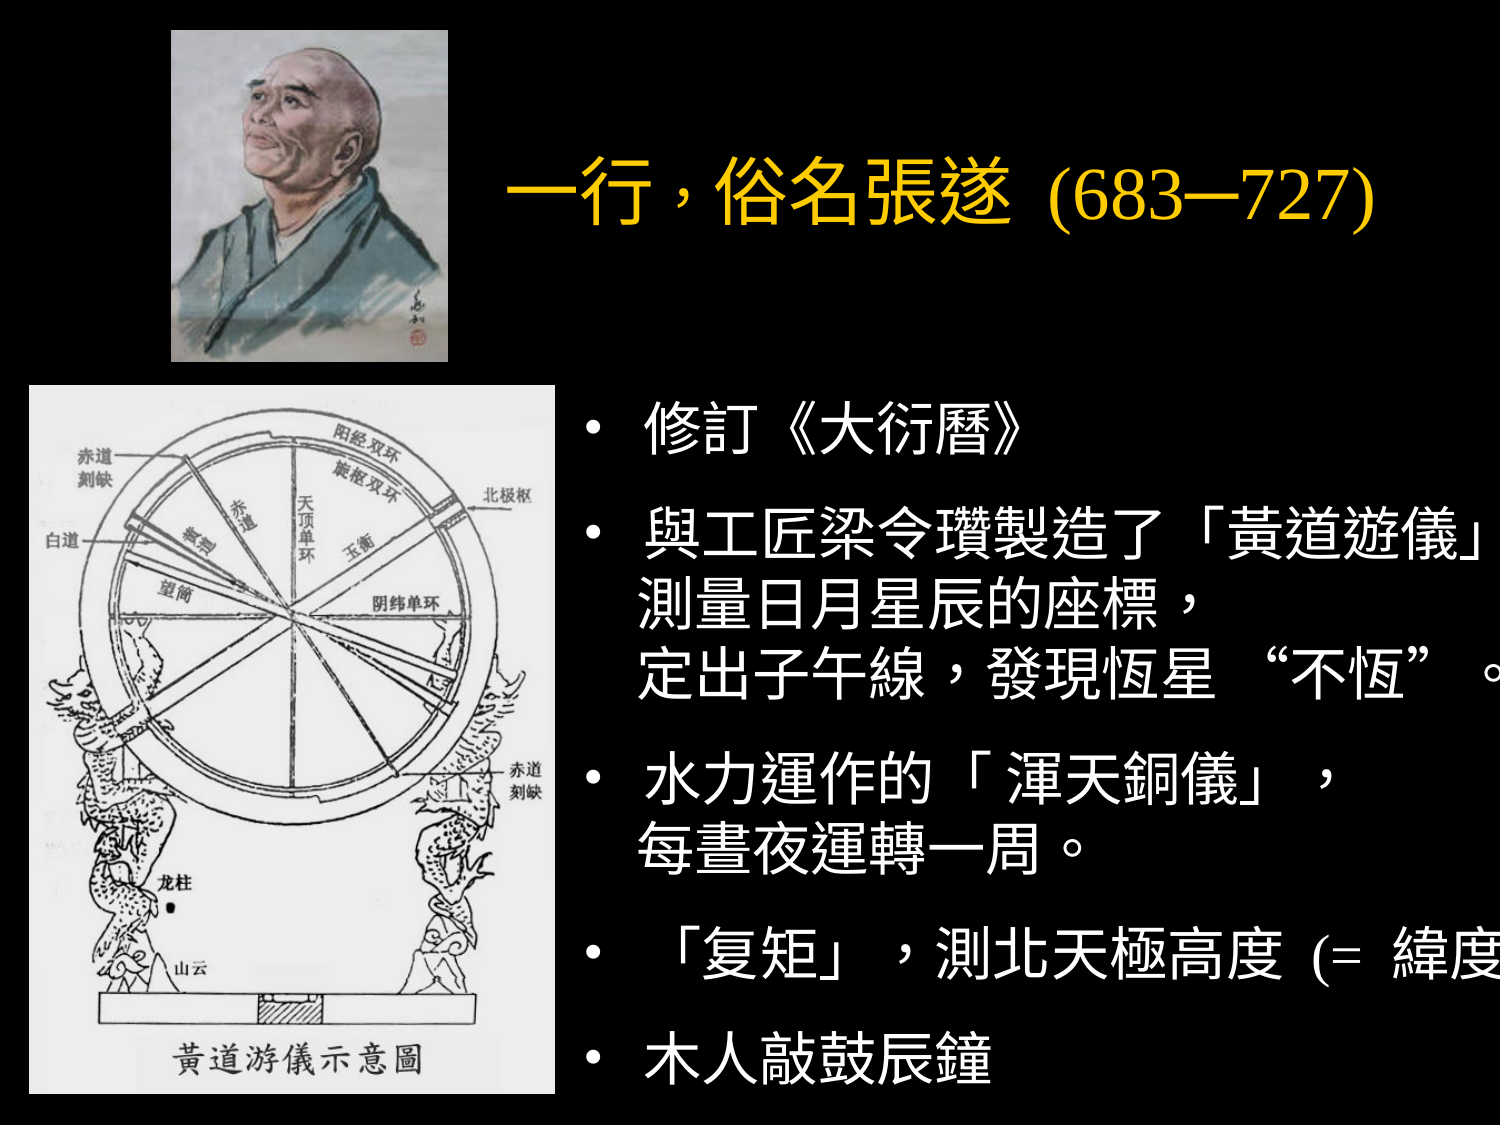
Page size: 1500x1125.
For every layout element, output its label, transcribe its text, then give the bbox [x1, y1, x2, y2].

text_box 修訂《大衍曆》 與工匠梁令瓚製造了「黃道遊儀」， 測量日月星辰的座標， 定出子午線，發現恆星 “不恆”。 水力運作的「 渾天銅儀」， 每晝夜運轉一周。 「复矩」，測北天極高度 (= 緯度) 木人敲鼓辰鐘 [568, 384, 1500, 1100]
picture [171, 30, 448, 362]
picture [29, 385, 555, 1094]
text_box 一行，俗名張遂 (683─727) [490, 137, 1424, 243]
